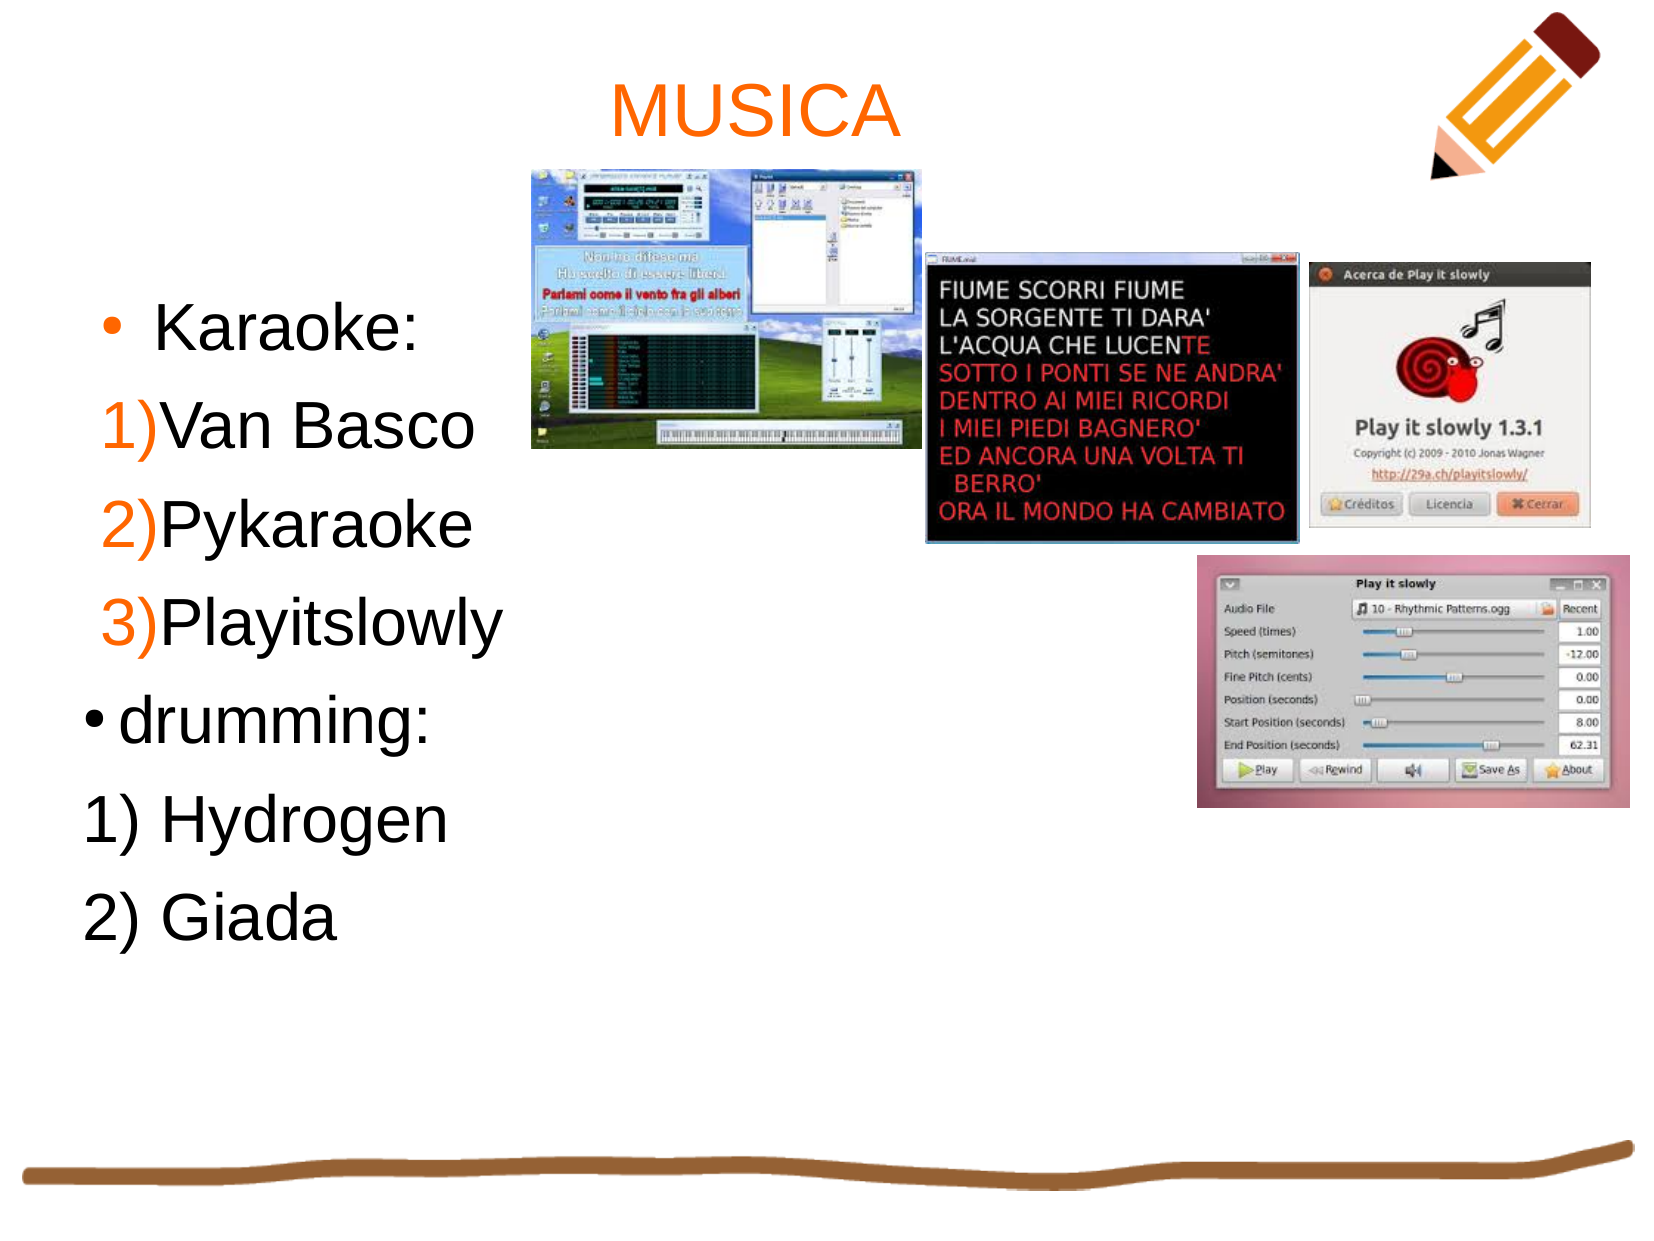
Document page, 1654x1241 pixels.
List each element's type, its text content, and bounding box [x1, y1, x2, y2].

picture [531, 169, 922, 449]
picture [1430, 12, 1601, 181]
list Karaoke: Van Basco Pykaraoke Playitslowly drumming: Hydrogen Giada [82, 290, 1571, 1122]
title MUSICA [82, 49, 1430, 172]
picture [22, 1140, 1635, 1191]
picture [1197, 555, 1630, 808]
picture [925, 252, 1300, 544]
picture [1309, 262, 1591, 528]
